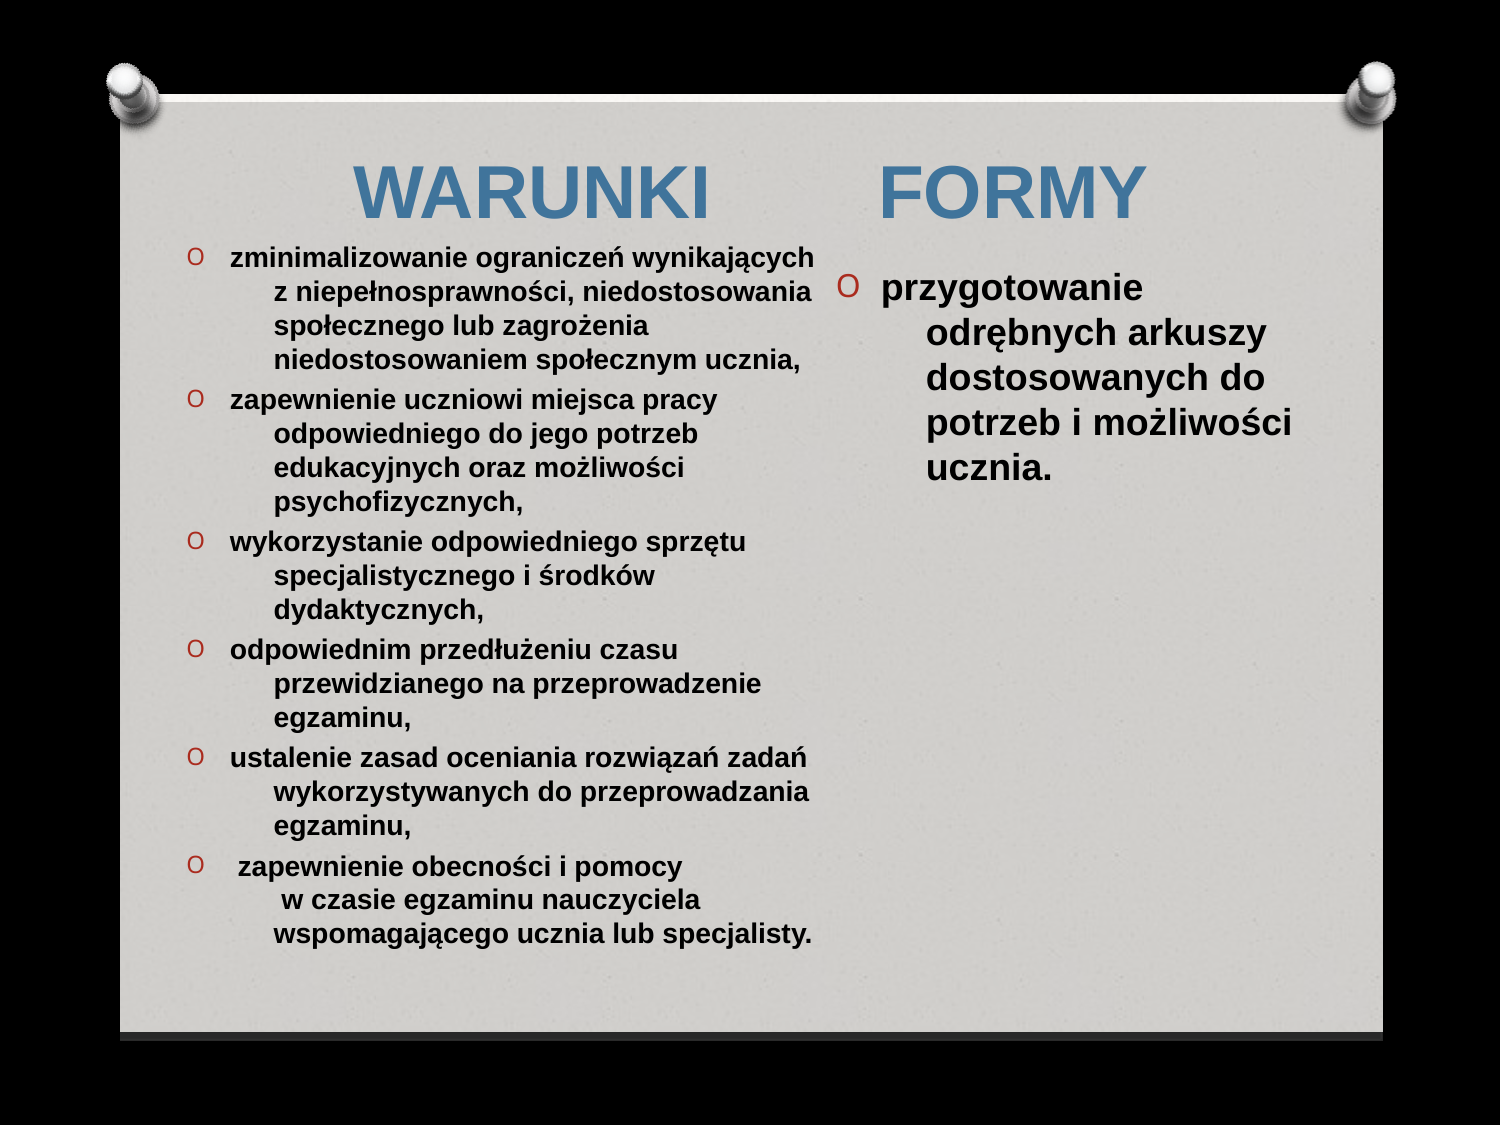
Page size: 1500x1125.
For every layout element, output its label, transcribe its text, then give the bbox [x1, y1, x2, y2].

title WARUNKI FORMY [179, 134, 1323, 244]
list przygotowanie odrębnych arkuszy dostosowanych do potrzeb i możliwości ucznia. [820, 255, 1346, 847]
list zminimalizowanie ograniczeń wynikających z niepełnosprawności, niedostosowania społecznego lub zagrożenia niedostosowaniem społecznym ucznia, zapewnienie uczniowi miejsca pracy odpowiedniego do jego potrzeb edukacyjnych oraz możliwości psychofizycznych, wykorzystanie odpowiedniego sprzętu specjalistycznego i środków dydaktycznych, odpowiednim przedłużeniu czasu przewidzianego na przeprowadzenie egzaminu, ustalenie zasad oceniania rozwiązań zadań wykorzystywanych do przeprowadzania egzaminu, zapewnienie obecności i pomocy w czasie egzaminu nauczyciela wspomagającego ucznia lub specjalisty. [171, 231, 834, 1024]
